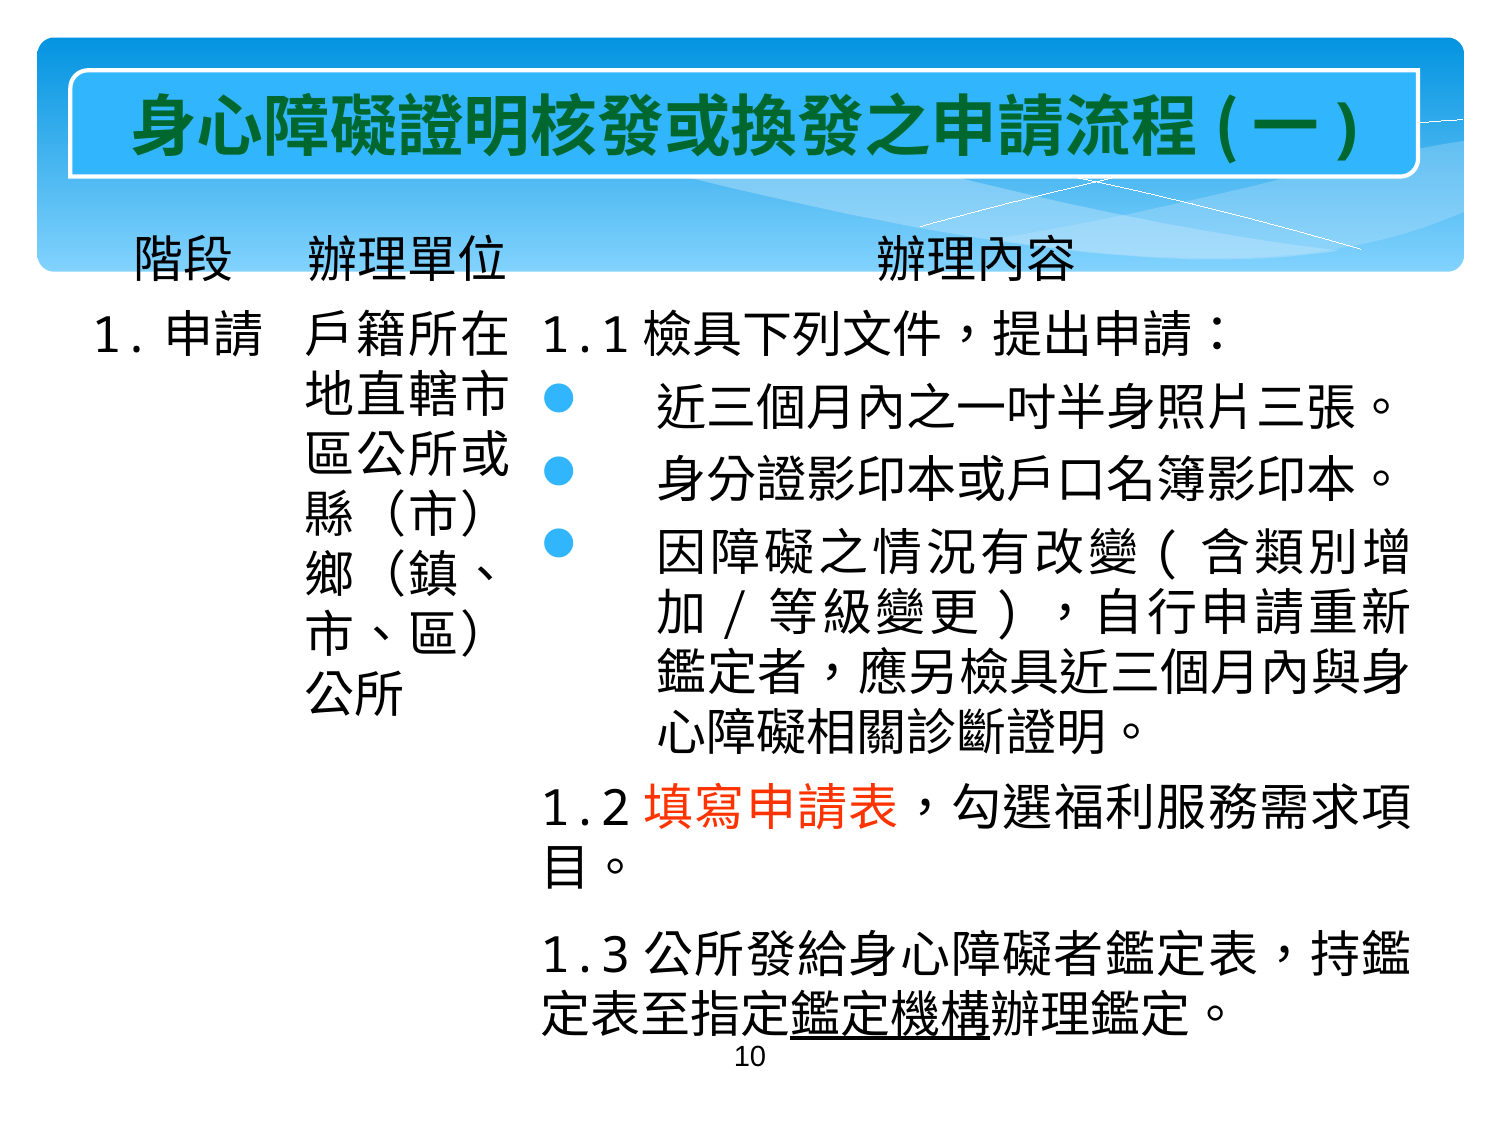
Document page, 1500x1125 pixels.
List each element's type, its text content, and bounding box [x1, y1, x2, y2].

table_cell 1.3公所發給身心障礙者鑑定表，持鑑定表至指定鑑定機構辦理鑑定。 [526, 915, 1427, 1063]
text_box <編號> [654, 1025, 846, 1086]
table_cell 戶籍所在地直轄市區公所或縣（市）鄉（鎮、市、區）公所 [289, 295, 526, 1063]
table_header 辦理內容 [526, 220, 1427, 295]
table_cell 1.2填寫申請表，勾選福利服務需求項目。 [526, 768, 1427, 915]
text_box 身心障礙證明核發或換發之申請流程(一) [70, 70, 1419, 177]
table_header 辦理單位 [289, 220, 526, 295]
table_header 階段 [77, 220, 289, 295]
table_cell 1.申請 [77, 295, 289, 1063]
table_cell 1.1檢具下列文件，提出申請： 近三個月內之一吋半身照片三張。 身分證影印本或戶口名簿影印本。 因障礙之情況有改變(含類別增加/等級變更)，自行申請重新鑑定者，應另檢具近三個月內與身心障礙相關診斷證明。 [526, 295, 1427, 768]
